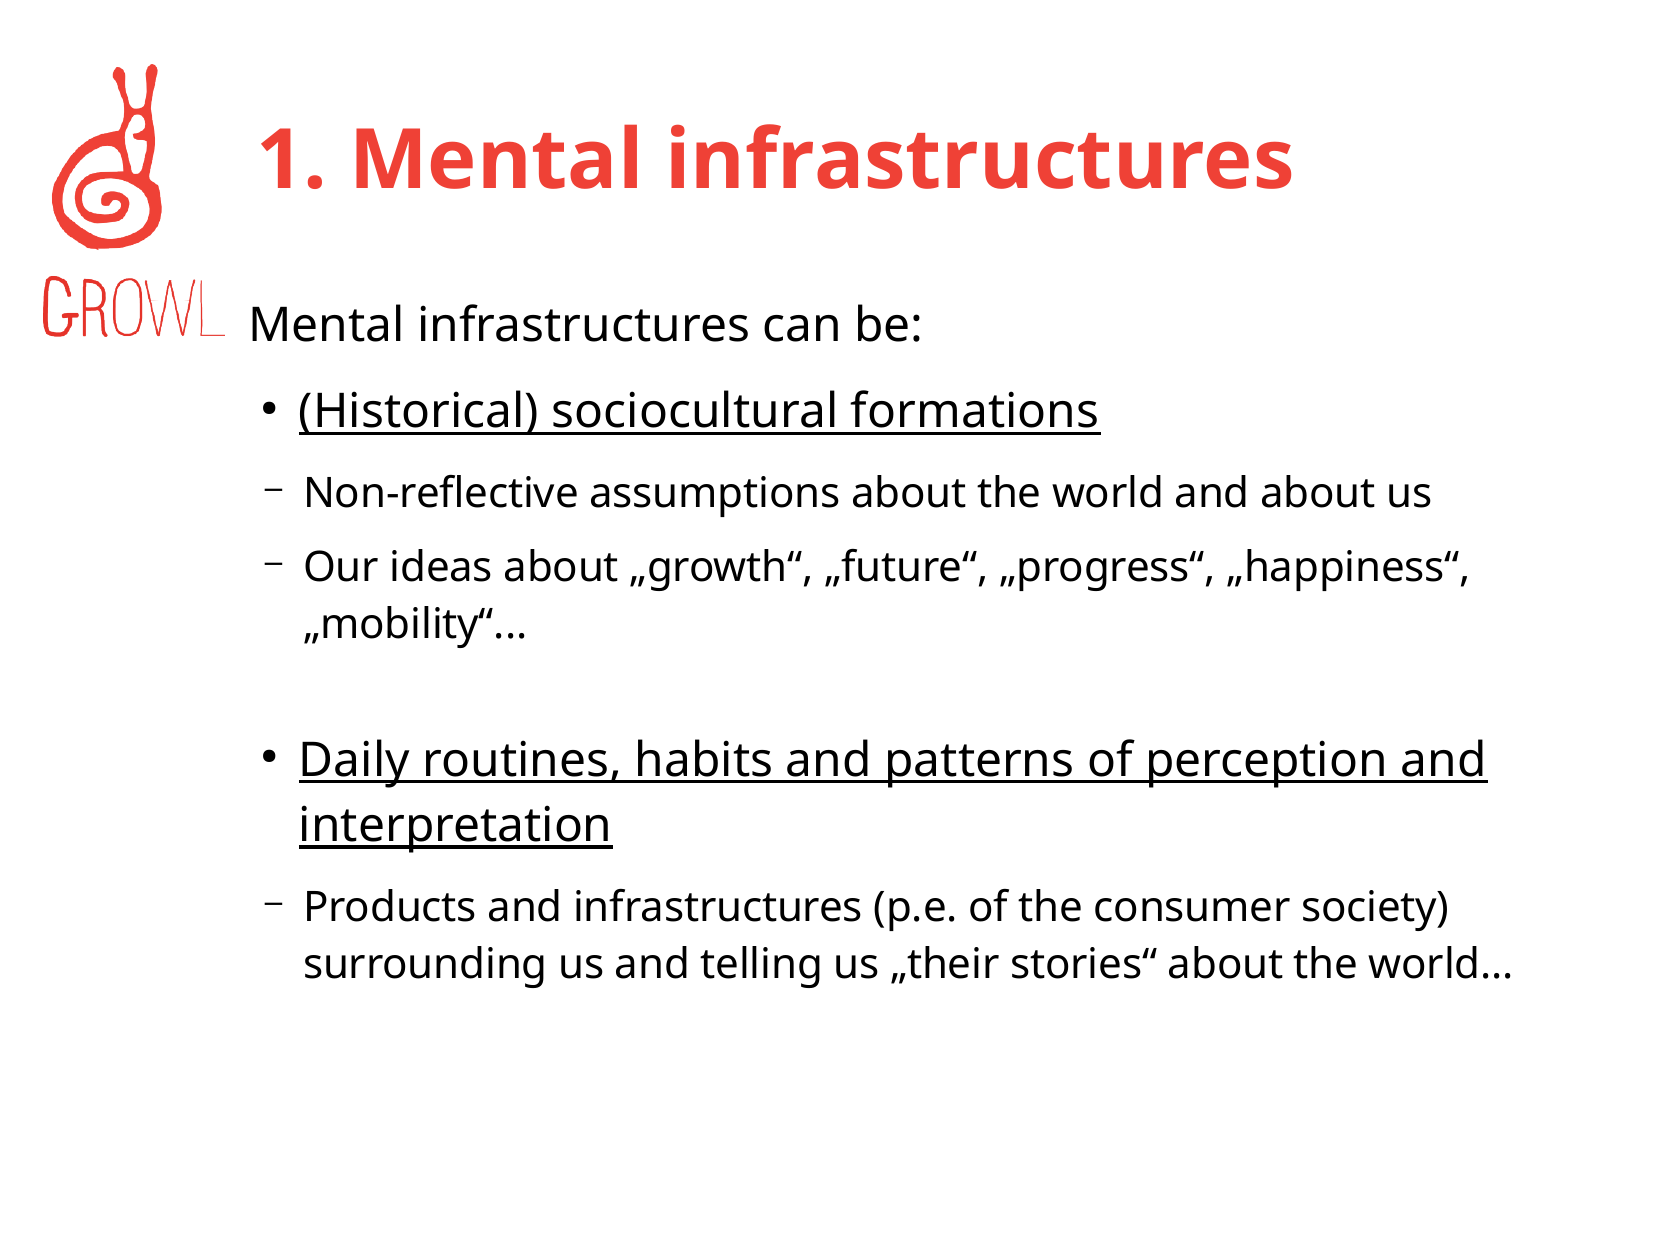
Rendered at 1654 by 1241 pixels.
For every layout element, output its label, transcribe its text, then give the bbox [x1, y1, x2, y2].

list Mental infrastructures can be: (Historical) sociocultural formations Non-reflective assumptions about the world and about us Our ideas about „growth“, „future“, „progress“, „happiness“, „mobility“... Daily routines, habits and patterns of perception and interpretation Products and infrastructures (p.e. of the consumer society) surrounding us and telling us „their stories“ about the world... [248, 290, 1538, 1010]
title 1. Mental infrastructures [256, 52, 1619, 260]
picture [43, 64, 225, 337]
